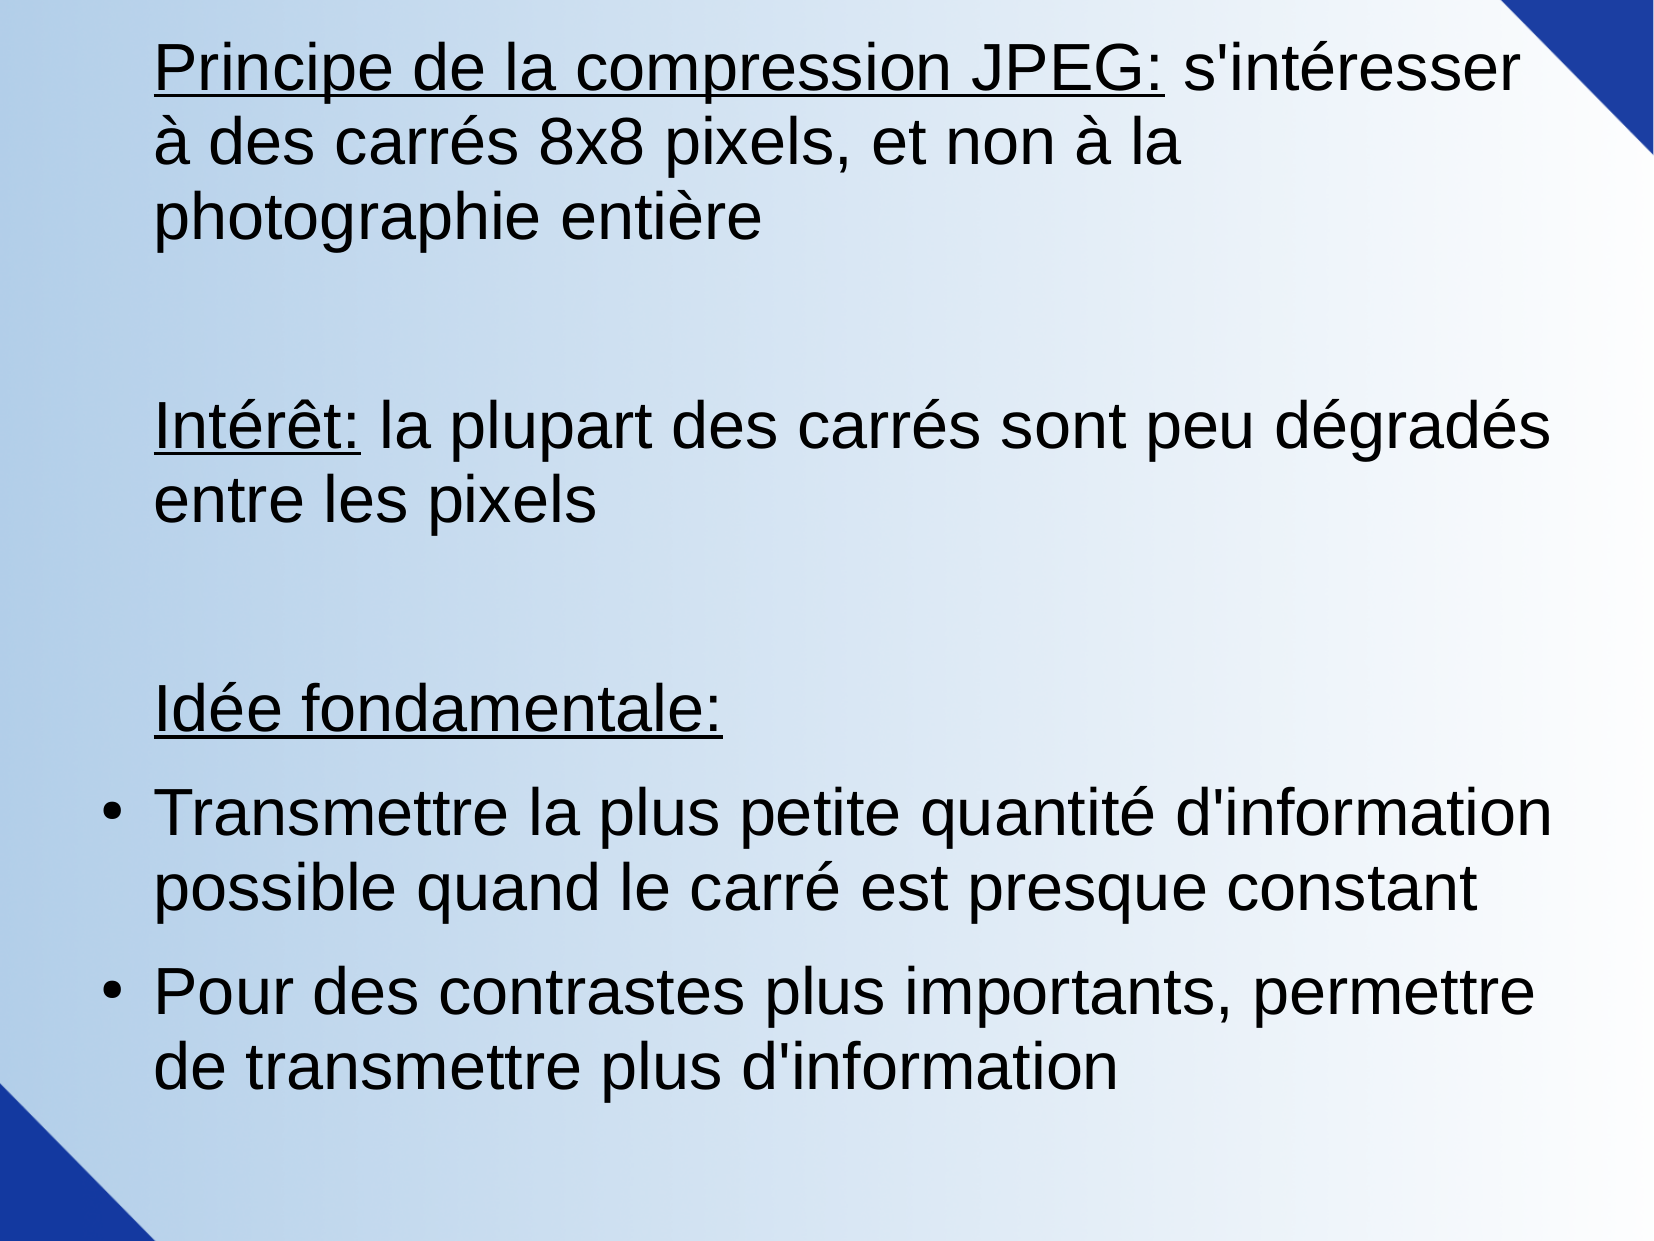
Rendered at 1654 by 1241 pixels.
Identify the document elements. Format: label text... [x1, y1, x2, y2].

list Principe de la compression JPEG: s'intéresser à des carrés 8x8 pixels, et non à la photographie entière Intérêt: la plupart des carrés sont peu dégradés entre les pixels Idée fondamentale: Transmettre la plus petite quantité d'information possible quand le carré est presque constant Pour des contrastes plus importants, permettre de transmettre plus d'information [82, 29, 1571, 1109]
picture [0, 0, 1654, 1241]
